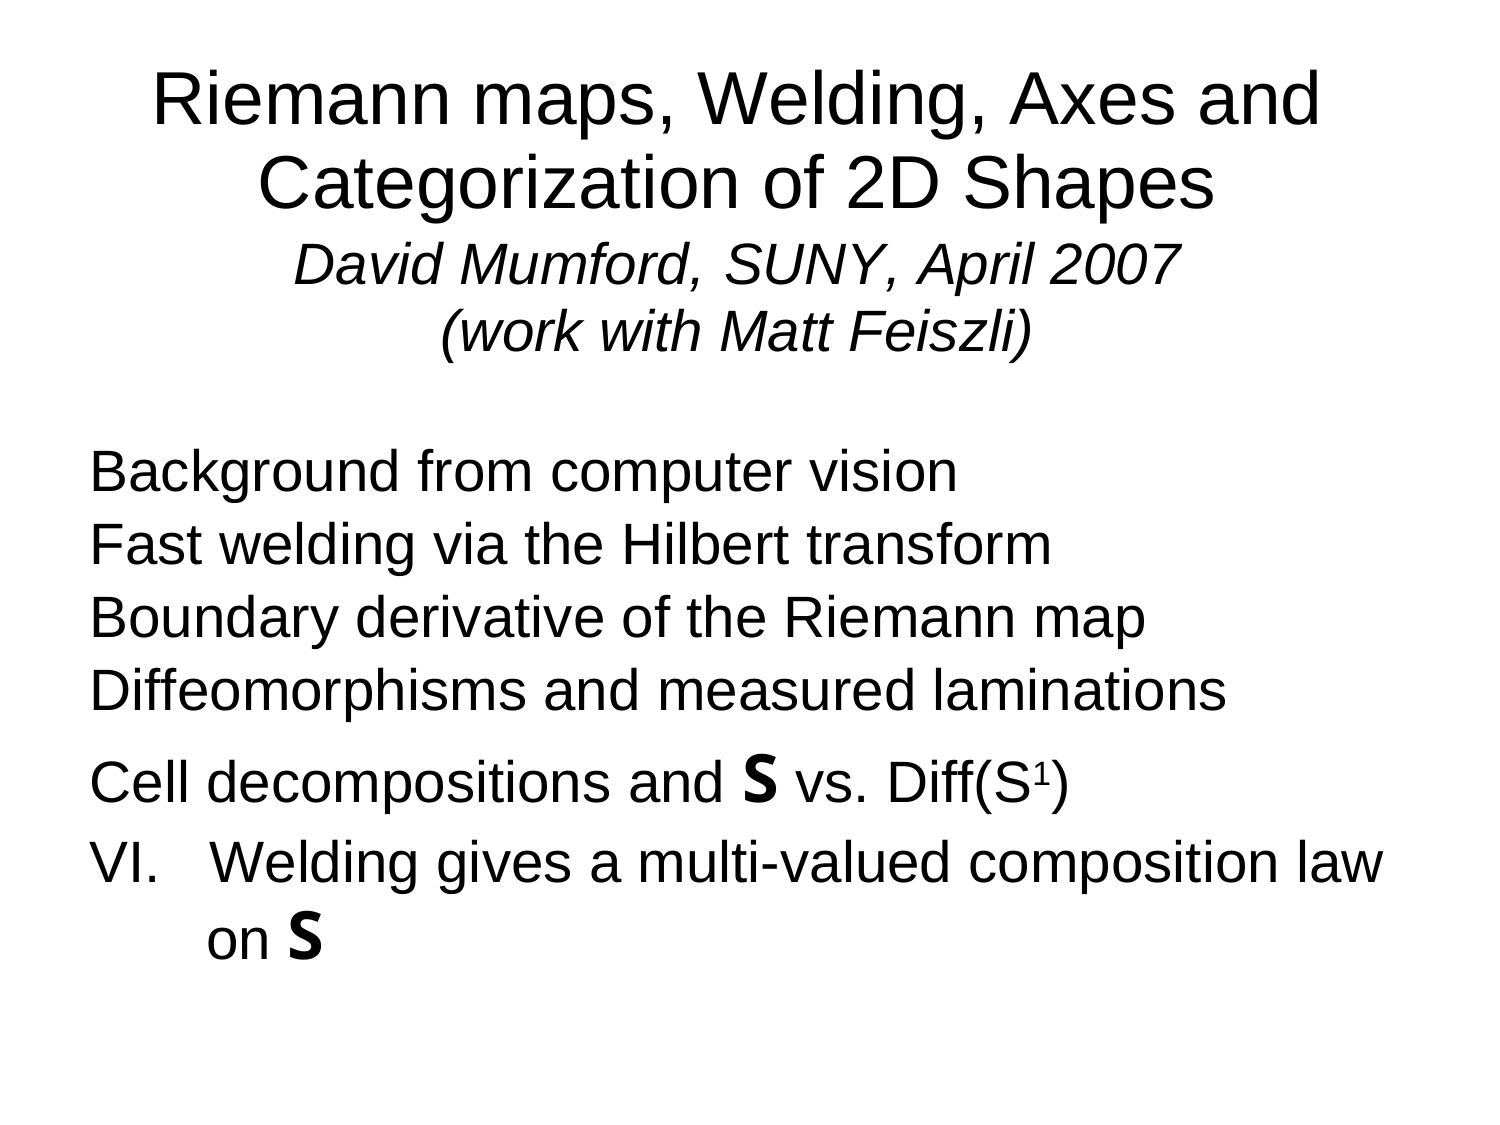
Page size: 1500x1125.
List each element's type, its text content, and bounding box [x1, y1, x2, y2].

list Background from computer vision Fast welding via the Hilbert transform Boundary derivative of the Riemann map Diffeomorphisms and measured laminations Cell decompositions and S vs. Diff(S1) VI. Welding gives a multi-valued composition law on S [75, 437, 1426, 1030]
title Riemann maps, Welding, Axes and Categorization of 2D Shapes David Mumford, SUNY, April 2007 (work with Matt Feiszli) [49, 37, 1425, 383]
